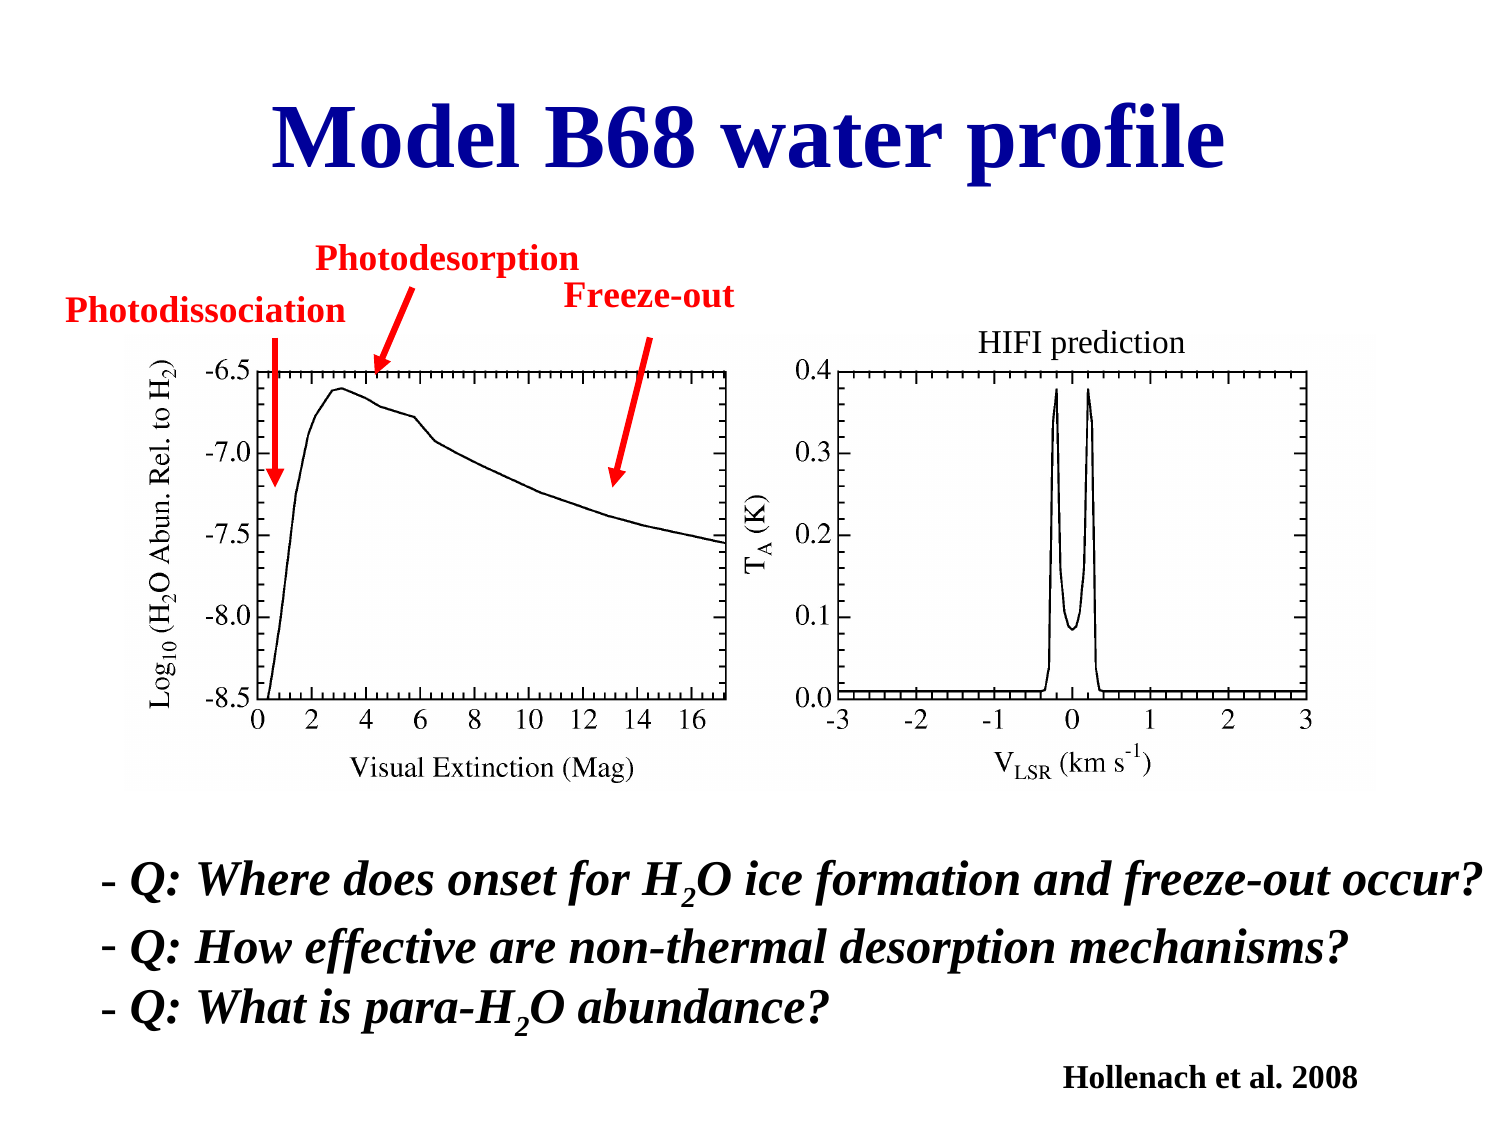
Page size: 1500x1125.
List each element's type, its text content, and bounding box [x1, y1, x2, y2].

text_box HIFI prediction [963, 312, 1201, 368]
text_box Q: Where does onset for H2O ice formation and freeze-out occur? Q: How effective are non-thermal desorption mechanisms? Q: What is para-H2O abundance? [85, 837, 1500, 1050]
text_box Photodissociation [50, 277, 362, 338]
text_box Freeze-out [549, 262, 751, 323]
picture [124, 334, 1376, 791]
text_box Photodesorption [300, 224, 595, 286]
title Model B68 water profile [112, 37, 1388, 225]
text_box Hollenach et al. 2008 [1048, 1047, 1374, 1103]
